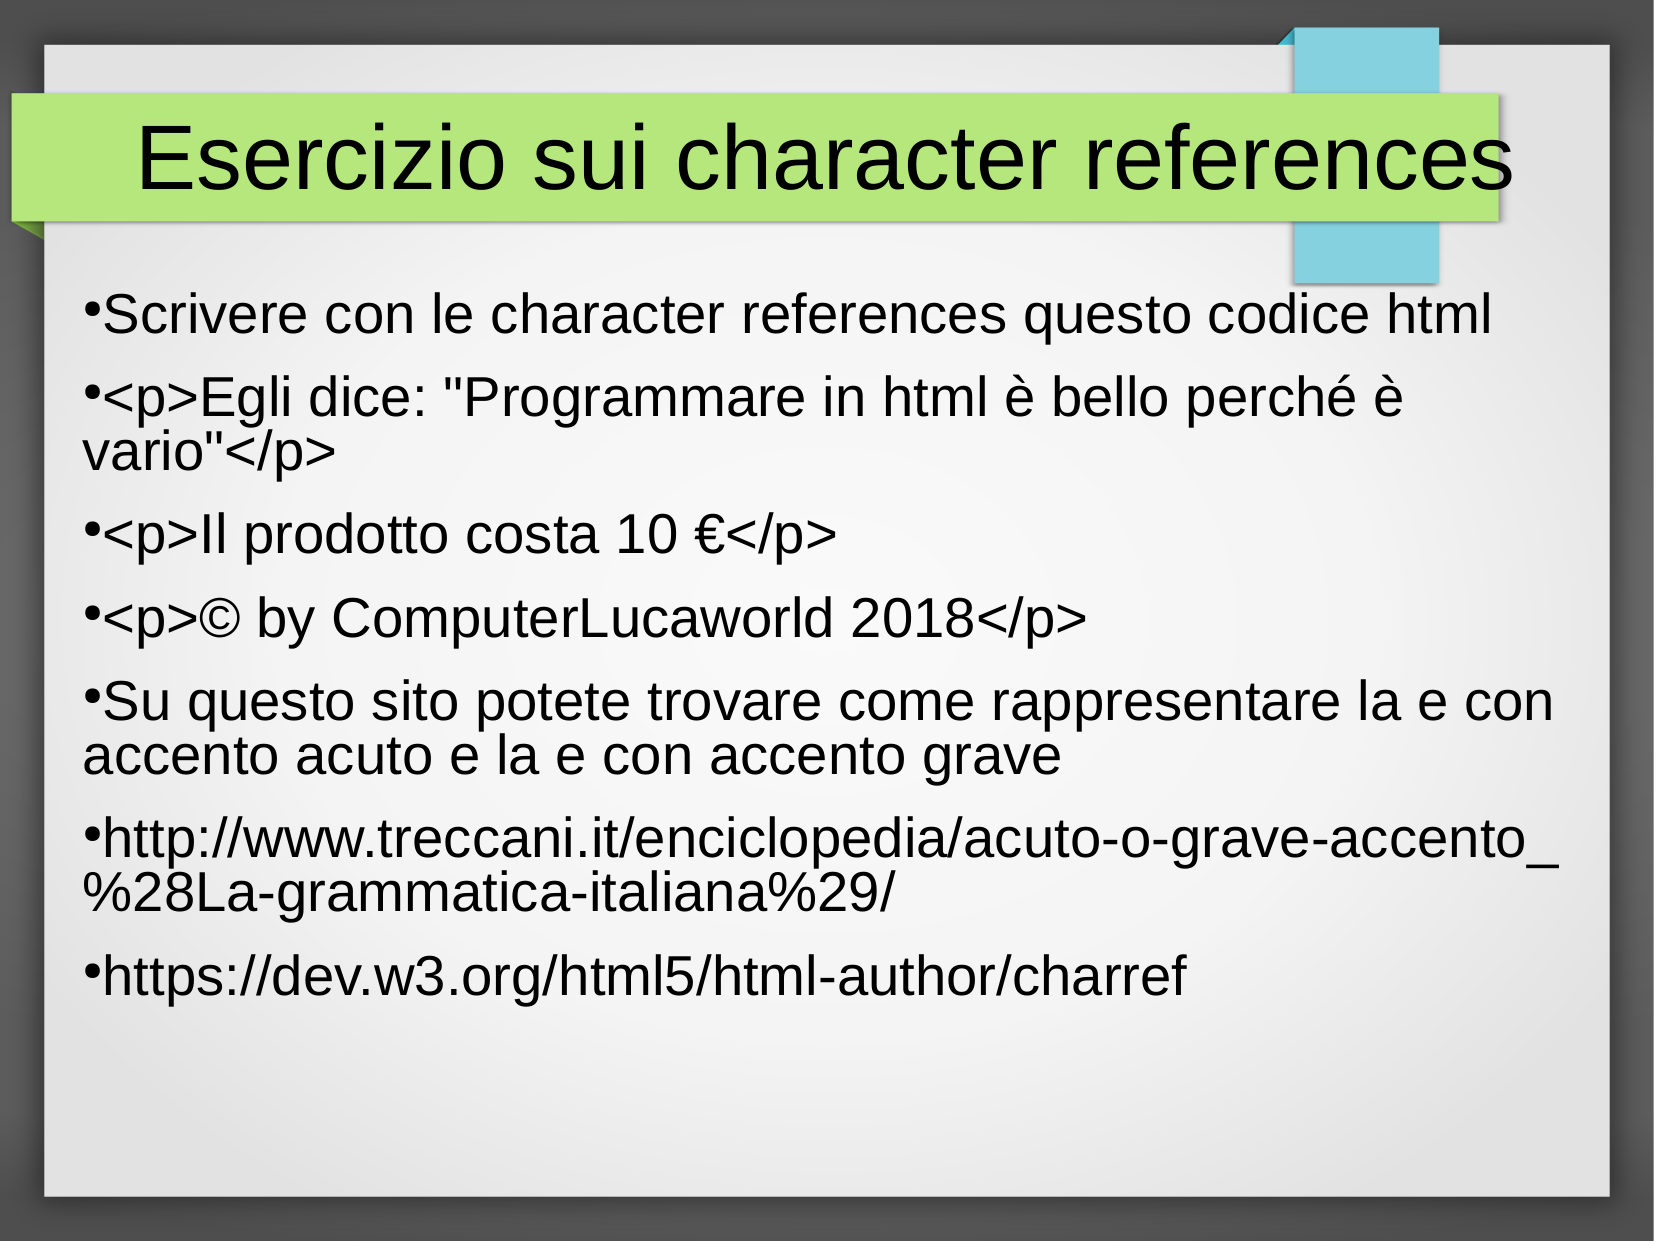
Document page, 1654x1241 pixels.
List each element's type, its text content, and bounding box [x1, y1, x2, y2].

title Esercizio sui character references [82, 49, 1571, 257]
list Scrivere con le character references questo codice html <p>Egli dice: "Programmare in html è bello perché è vario"</p> <p>Il prodotto costa 10 €</p> <p>© by ComputerLucaworld 2018</p> Su questo sito potete trovare come rappresentare la e con accento acuto e la e con accento grave http://www.treccani.it/enciclopedia/acuto-o-grave-accento_%28La-grammatica-italiana%29/ https://dev.w3.org/html5/html-author/charref [82, 290, 1571, 1010]
picture [0, 0, 1654, 1241]
